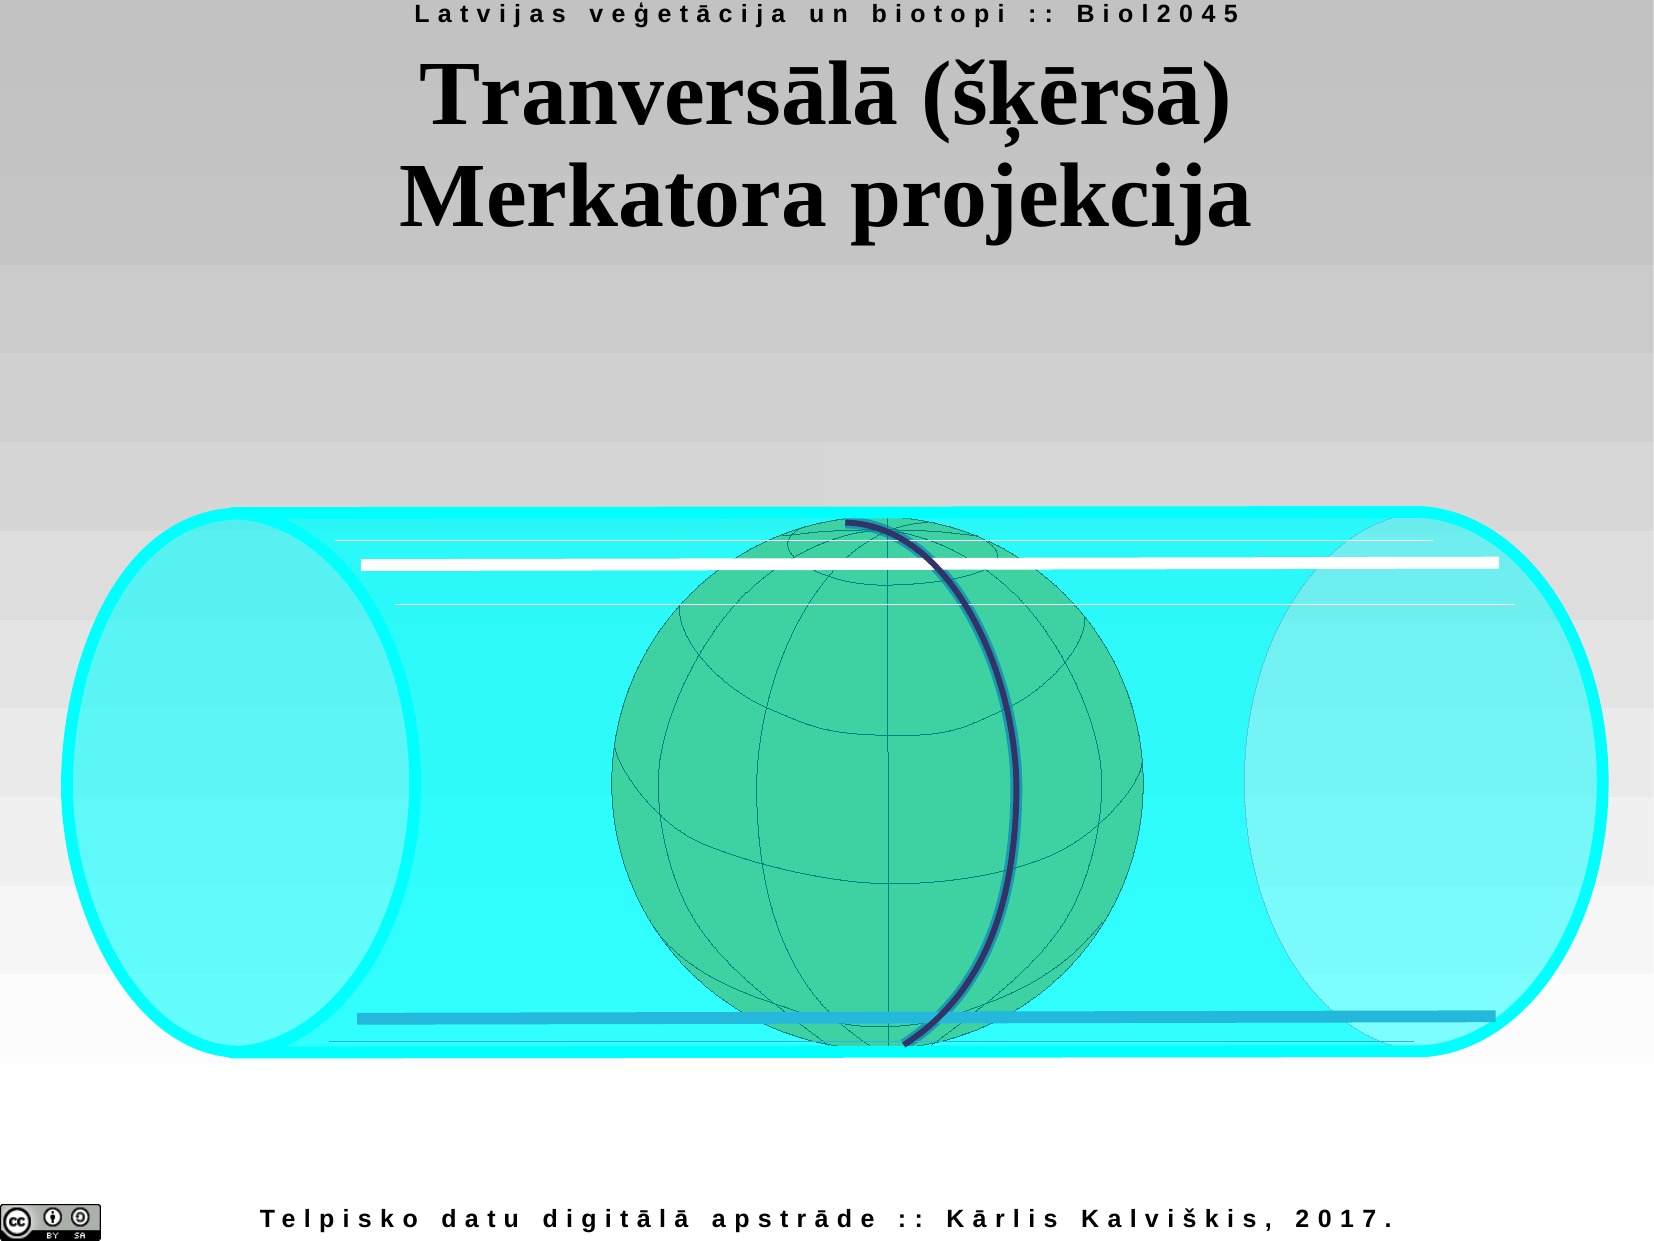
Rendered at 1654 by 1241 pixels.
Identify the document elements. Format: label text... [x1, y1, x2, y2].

title Tranversālā (šķērsā) Merkatora projekcija [0, 1, 1654, 287]
picture [0, 287, 1654, 1241]
text_box [67, 512, 1603, 1053]
